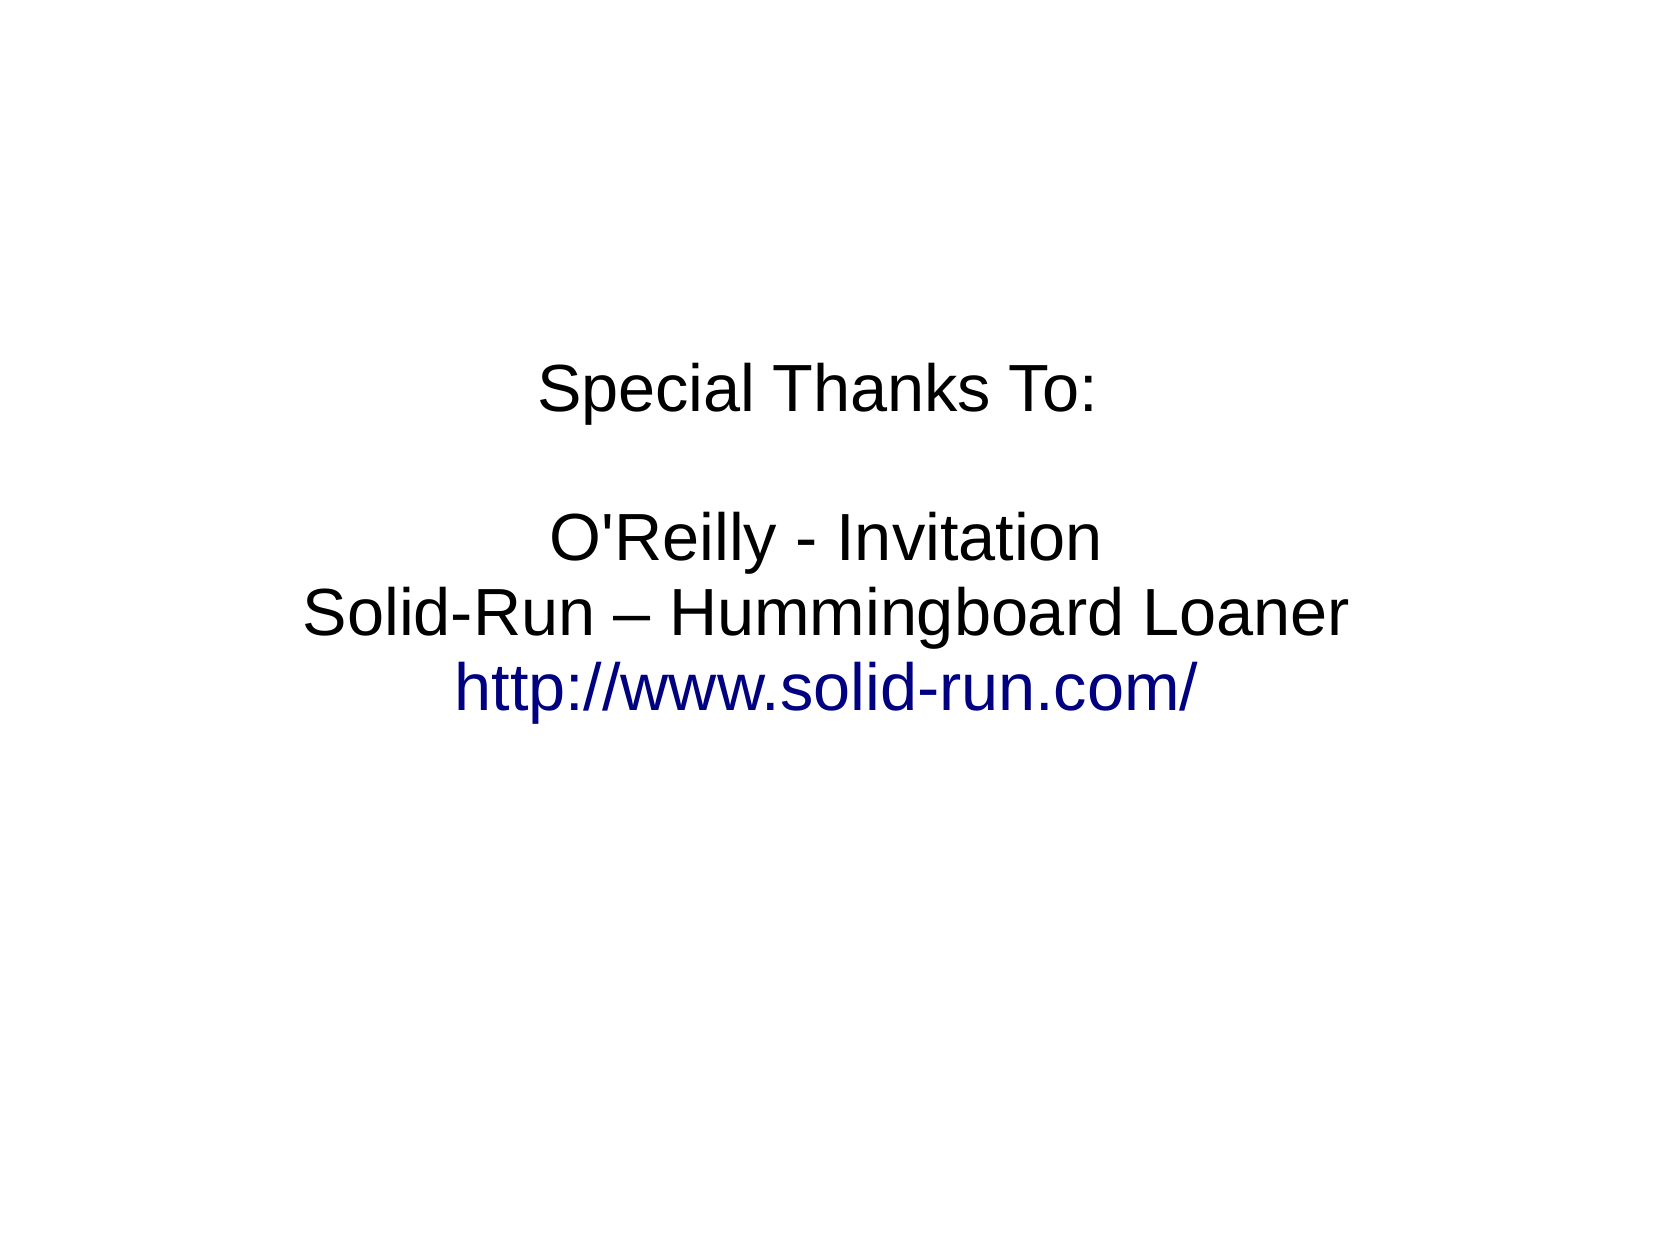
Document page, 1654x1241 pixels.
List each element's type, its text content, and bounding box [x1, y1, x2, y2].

subtitle Special Thanks To: O'Reilly - Invitation Solid-Run – Hummingboard Loaner http://www.solid-run.com/ [82, 290, 1571, 1010]
